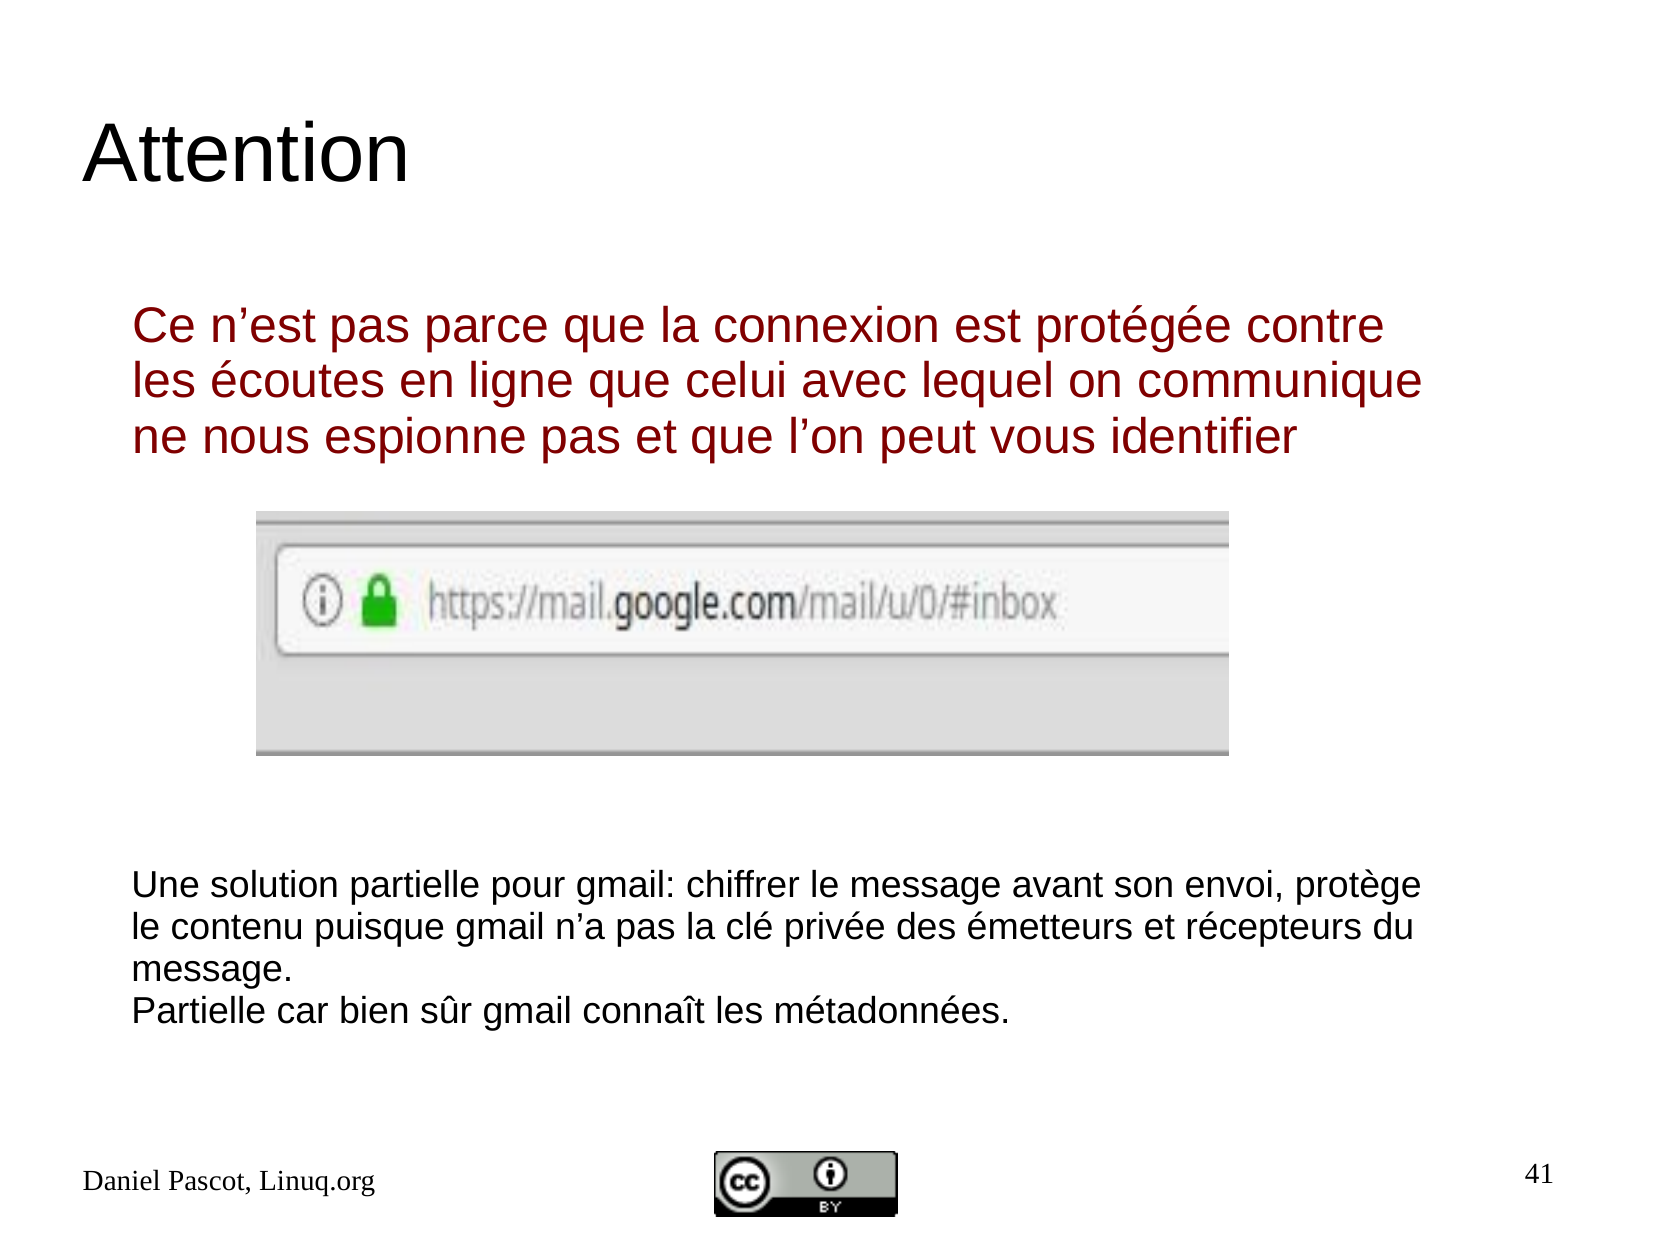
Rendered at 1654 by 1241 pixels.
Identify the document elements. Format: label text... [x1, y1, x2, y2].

picture [714, 1151, 898, 1217]
text_box Une solution partielle pour gmail: chiffrer le message avant son envoi, protège le contenu puisque gmail n’a pas la clé privée des émetteurs et récepteurs du message. Partielle car bien sûr gmail connaît les métadonnées. [116, 856, 1441, 1040]
title Attention [82, 49, 1571, 257]
text_box Ce n’est pas parce que la connexion est protégée contre les écoutes en ligne que celui avec lequel on communique ne nous espionne pas et que l’on peut vous identifier [118, 289, 1465, 538]
picture [256, 511, 1229, 756]
